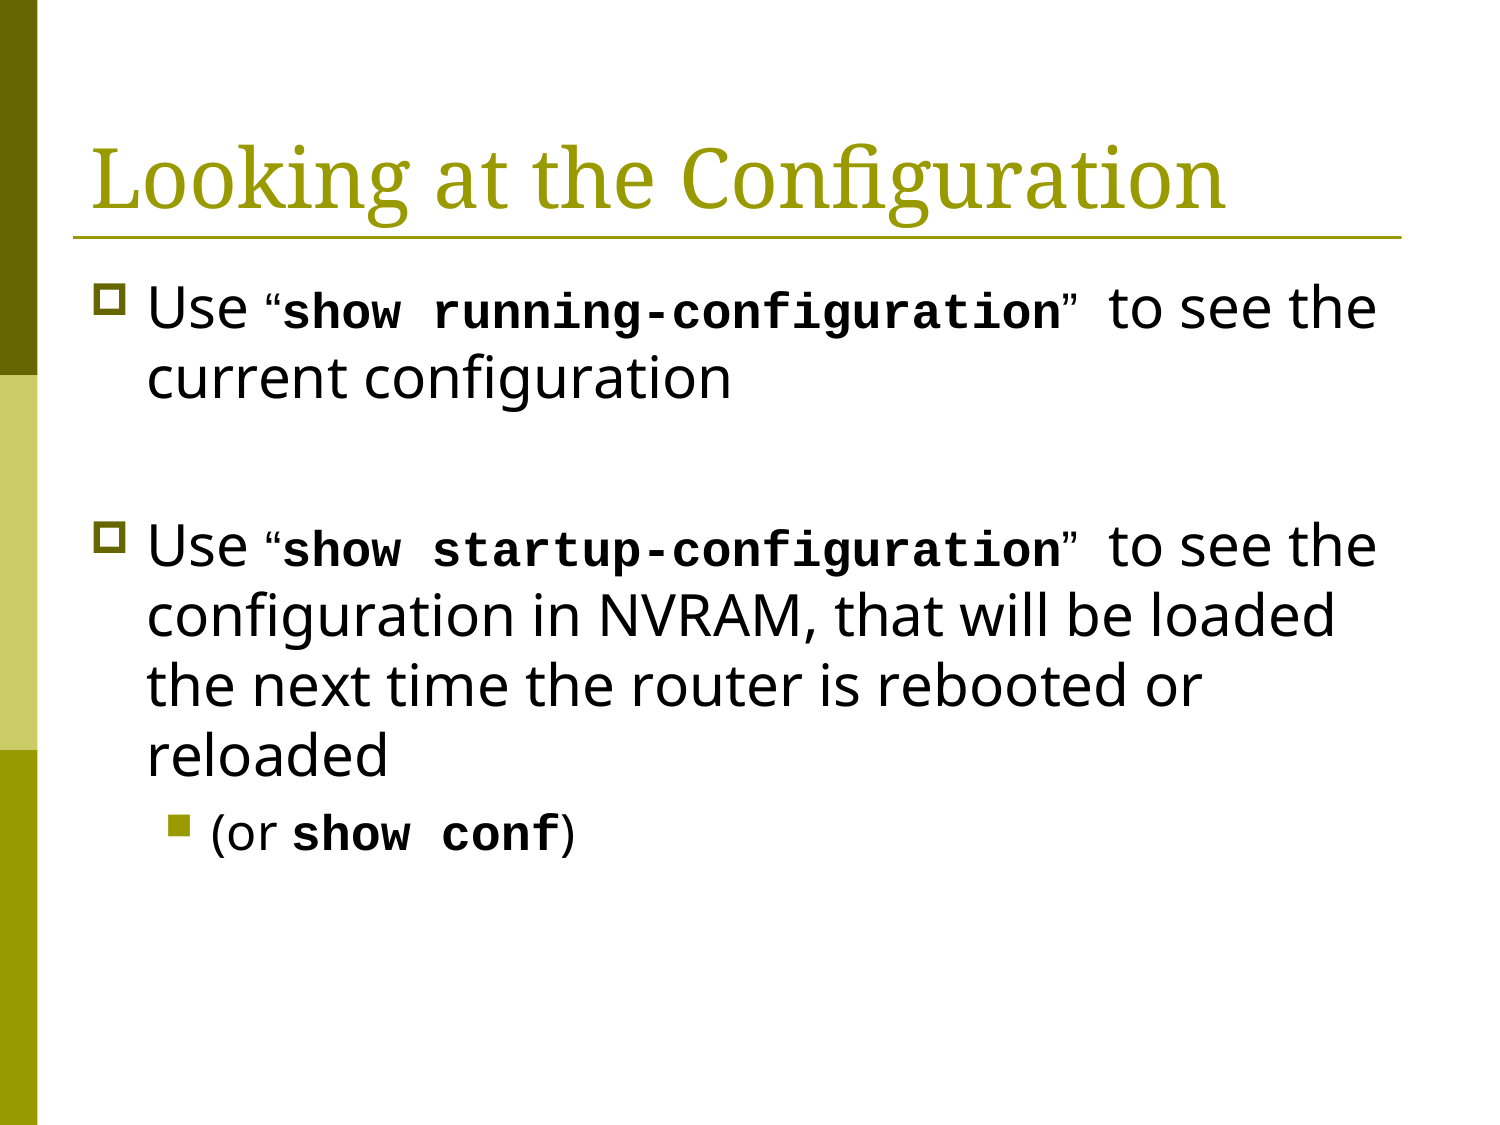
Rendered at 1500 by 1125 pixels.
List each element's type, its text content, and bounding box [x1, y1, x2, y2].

title Looking at the Configuration [75, 45, 1426, 233]
list Use “show running-configuration” to see the current configuration Use “show startup-configuration” to see the configuration in NVRAM, that will be loaded the next time the router is rebooted or reloaded (or show conf) [75, 262, 1426, 1006]
